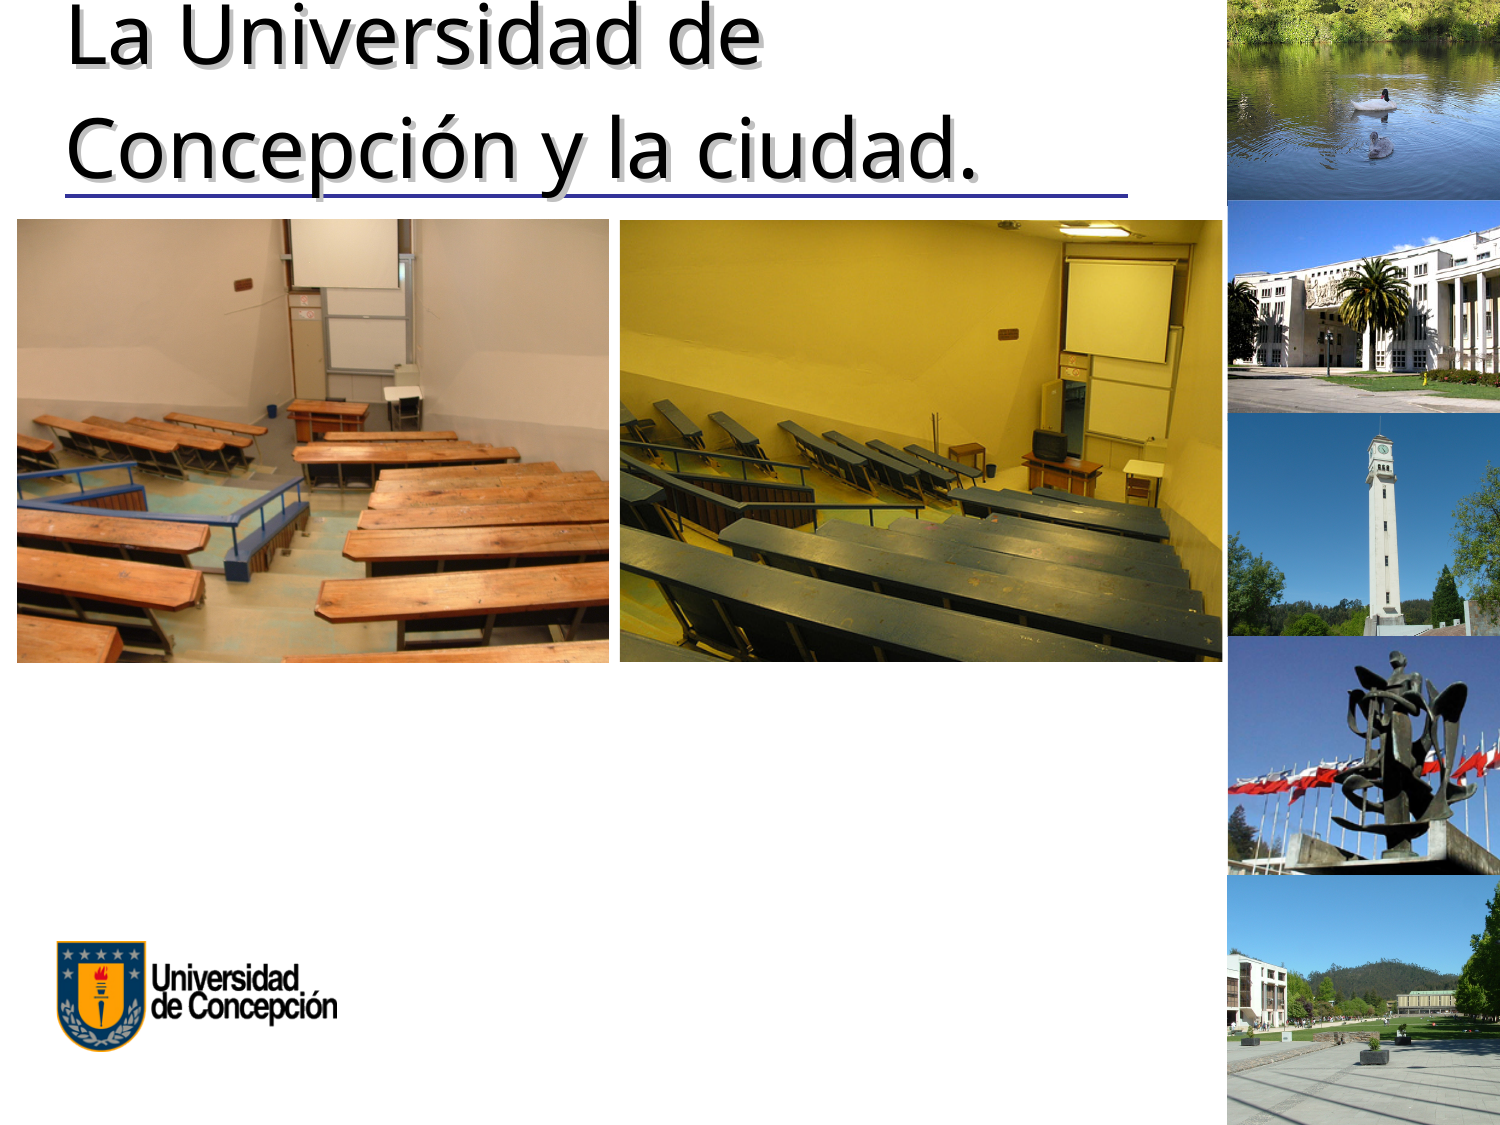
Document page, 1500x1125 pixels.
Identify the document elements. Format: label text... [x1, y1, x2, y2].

picture [17, 219, 609, 664]
title La Universidad de Concepción y la ciudad. [49, 0, 1223, 198]
picture [56, 941, 337, 1052]
picture [1227, 0, 1500, 1125]
picture [619, 220, 1223, 662]
